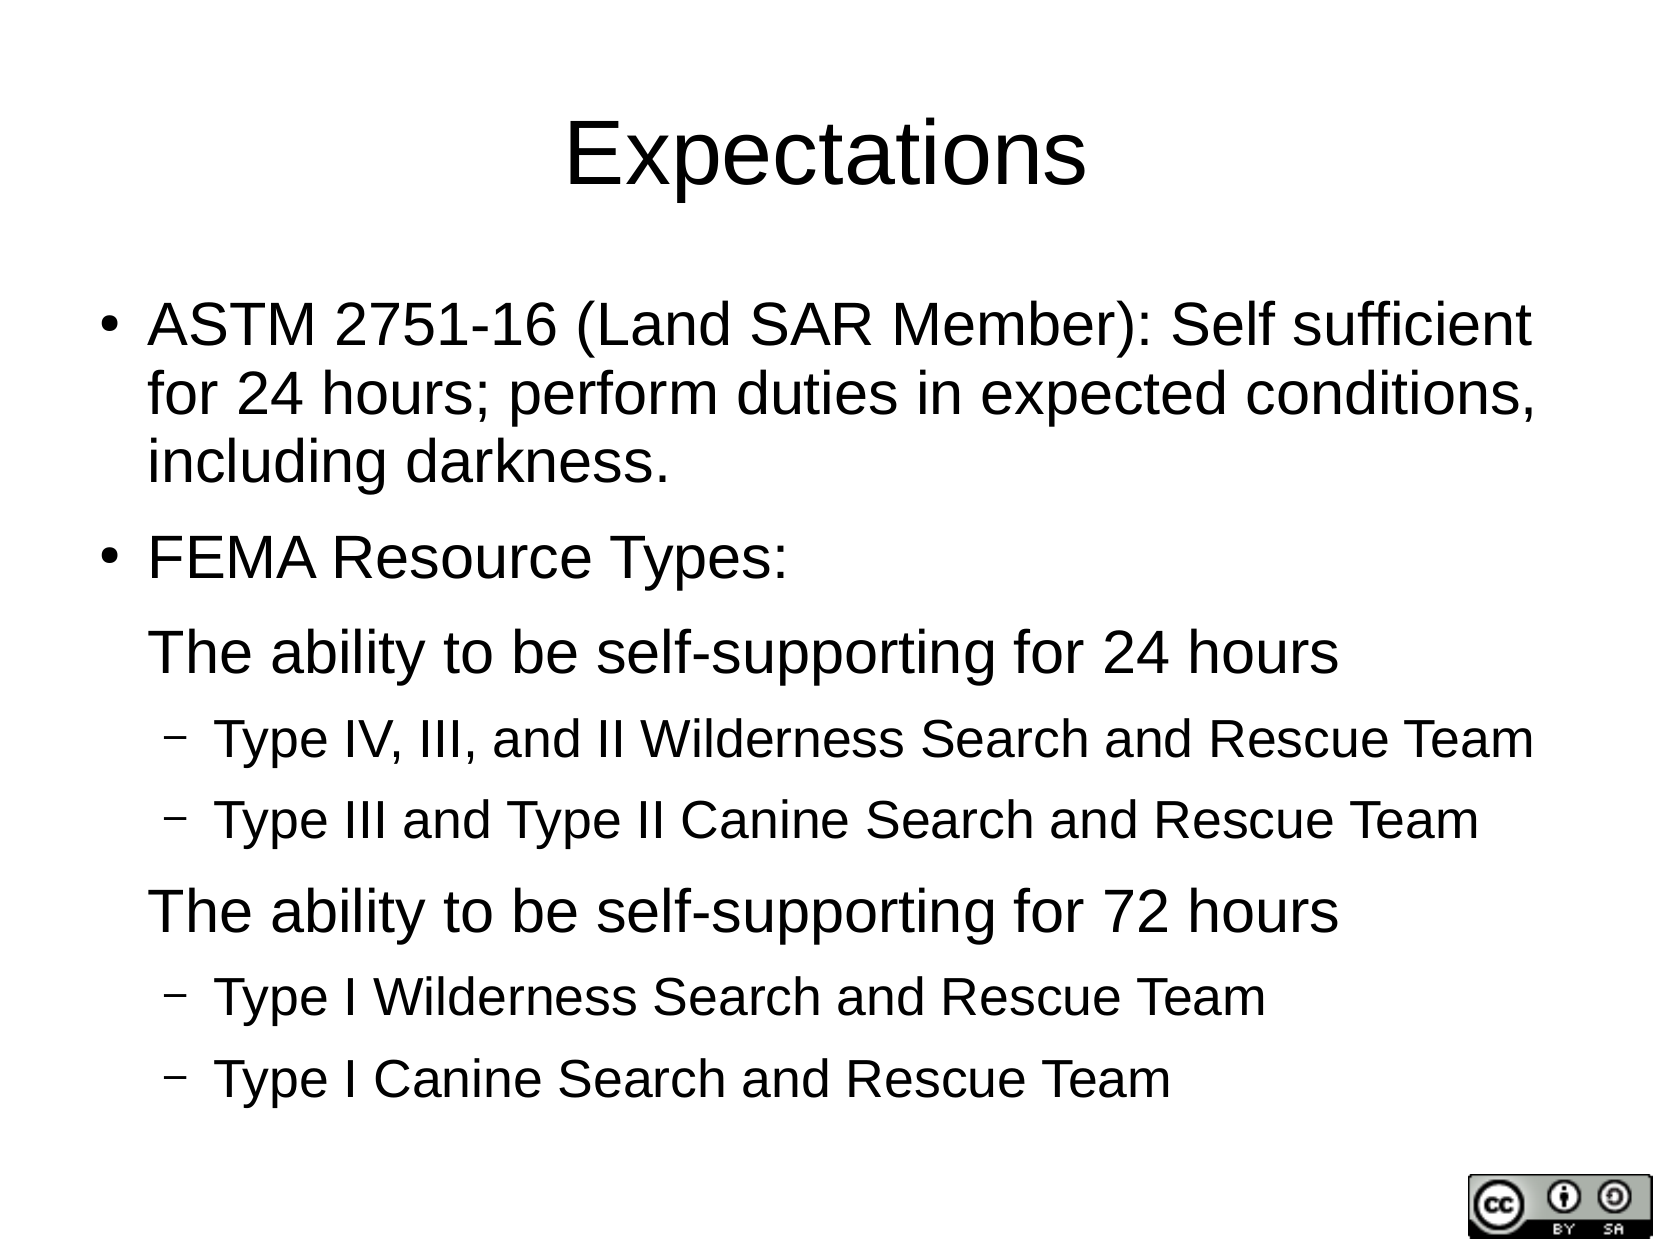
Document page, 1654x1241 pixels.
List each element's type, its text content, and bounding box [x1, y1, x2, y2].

list ASTM 2751-16 (Land SAR Member): Self sufficient for 24 hours; perform duties in expected conditions, including darkness. FEMA Resource Types: The ability to be self-supporting for 24 hours Type IV, III, and II Wilderness Search and Rescue Team Type III and Type II Canine Search and Rescue Team The ability to be self-supporting for 72 hours Type I Wilderness Search and Rescue Team Type I Canine Search and Rescue Team [82, 290, 1571, 1160]
picture [1468, 1174, 1653, 1239]
title Expectations [82, 49, 1571, 257]
